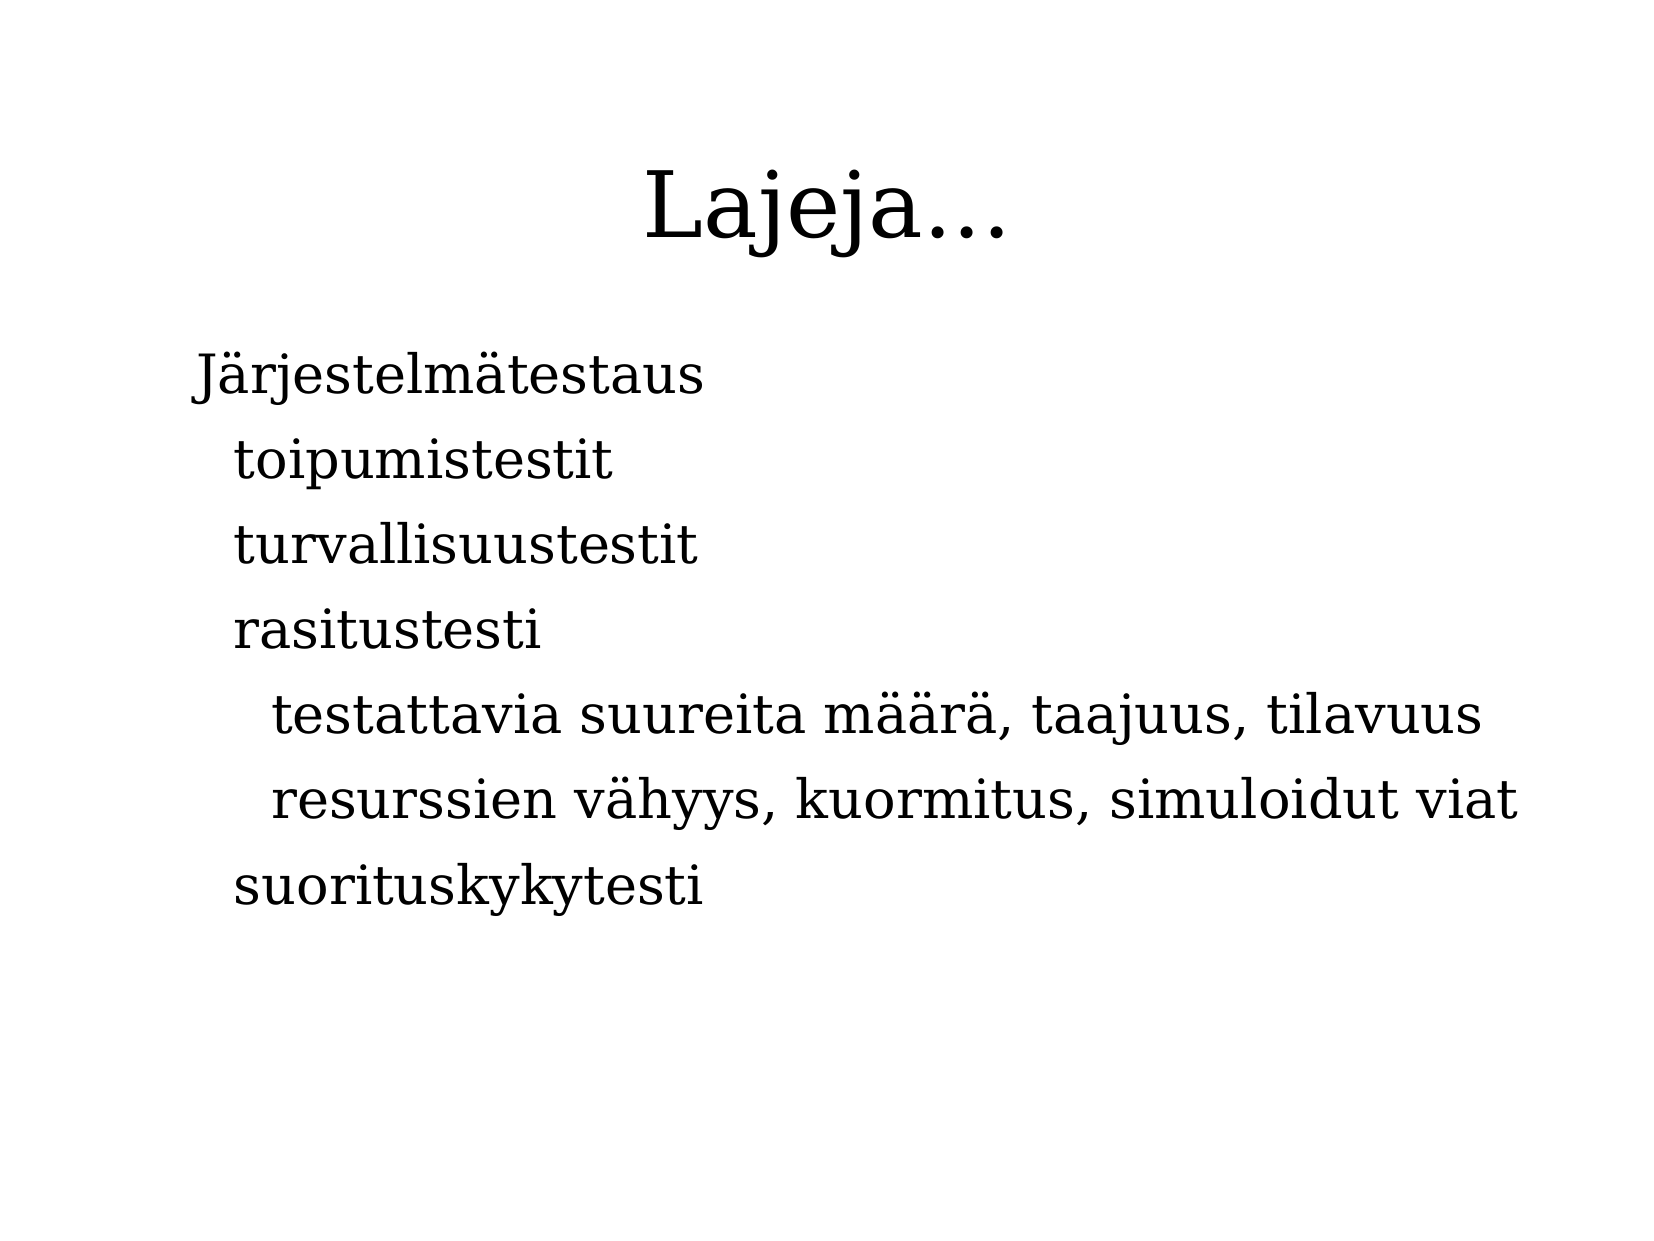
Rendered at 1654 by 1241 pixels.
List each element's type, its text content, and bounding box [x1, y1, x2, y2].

list Järjestelmätestaus toipumistestit turvallisuustestit rasitustesti testattavia suureita määrä, taajuus, tilavuus resurssien vähyys, kuormitus, simuloidut viat suorituskykytesti [121, 344, 1534, 1112]
title Lajeja... [121, 106, 1534, 306]
